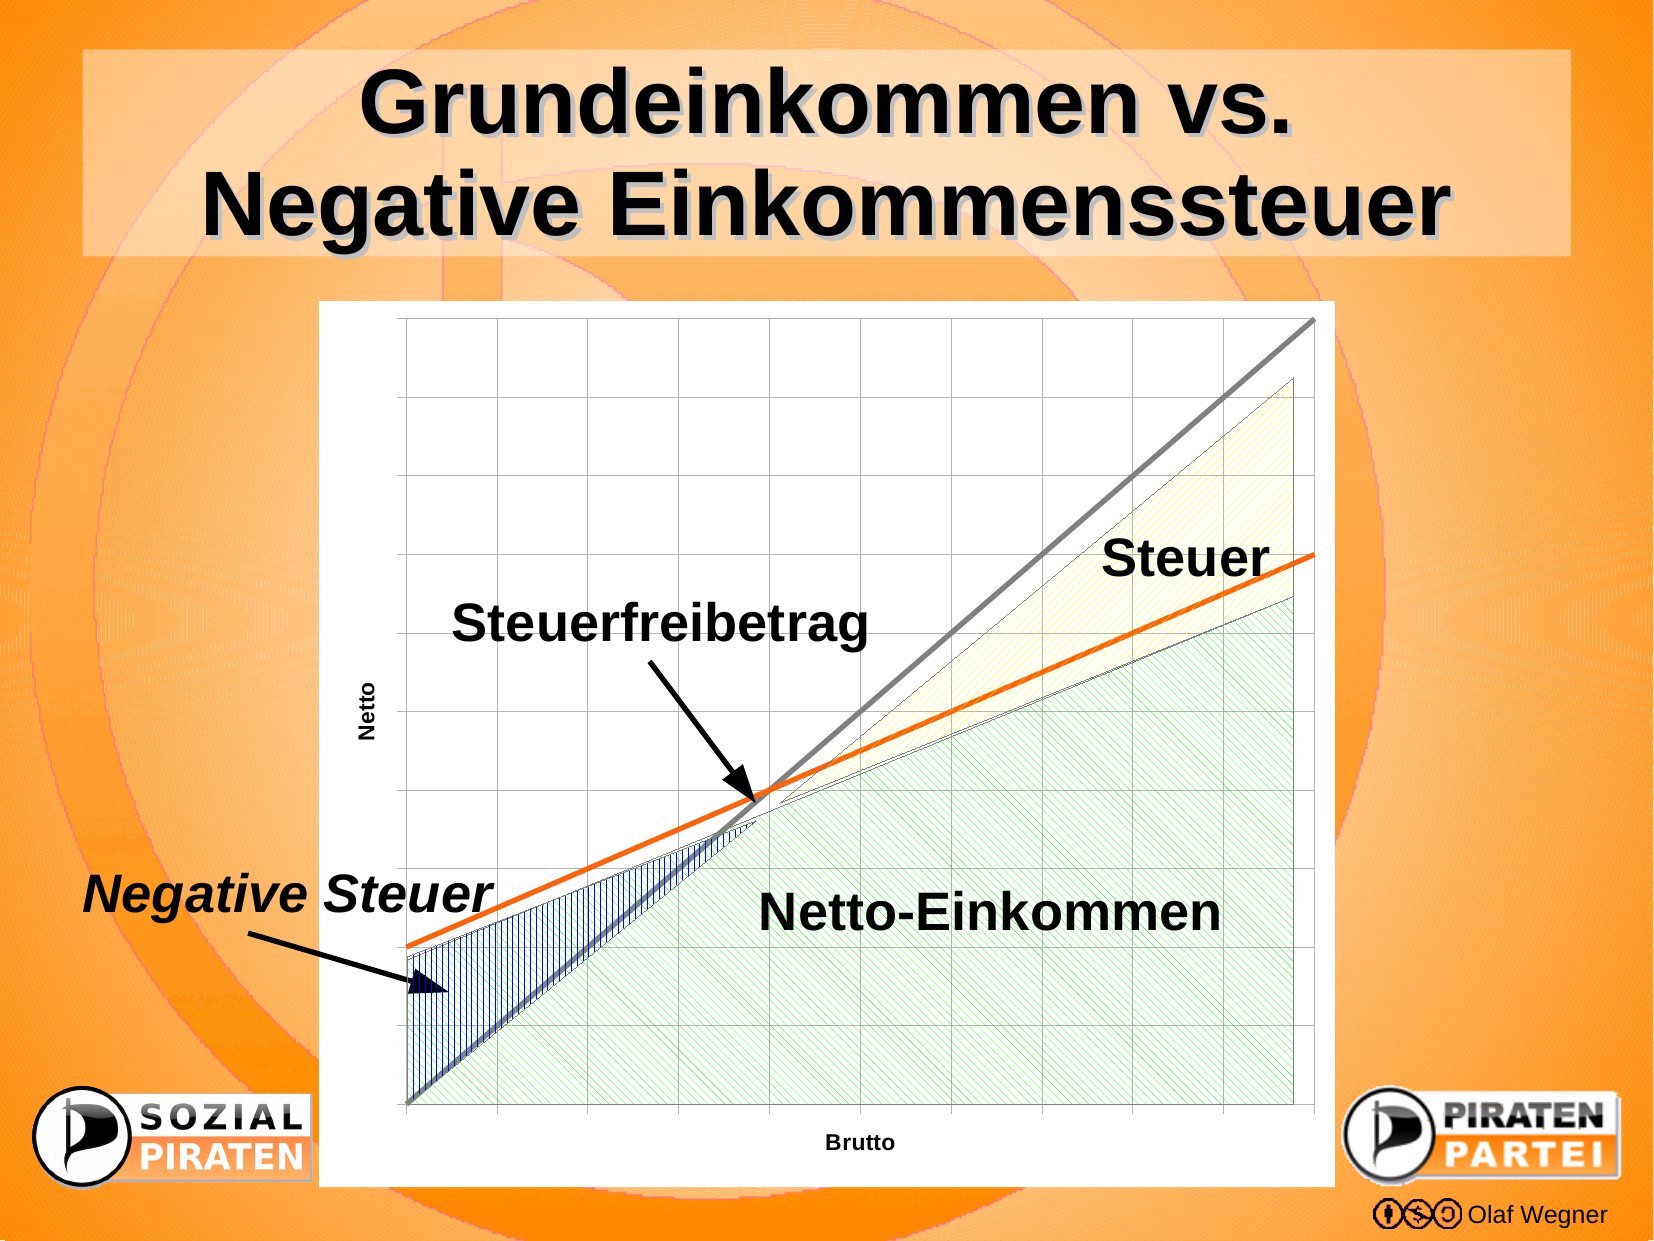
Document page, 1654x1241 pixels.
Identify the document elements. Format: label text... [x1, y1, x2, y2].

text_box Steuer [1086, 519, 1286, 596]
picture [29, 0, 1623, 1241]
chart [319, 932, 468, 976]
text_box [407, 377, 1294, 1105]
text_box Olaf Wegner [1452, 1193, 1623, 1237]
text_box Negative Steuer [67, 856, 508, 932]
text_box Steuerfreibetrag [436, 584, 886, 660]
chart [319, 301, 1335, 1188]
text_box Netto-Einkommen [744, 874, 1239, 950]
title Grundeinkommen vs. Negative Einkommenssteuer [82, 49, 1571, 257]
